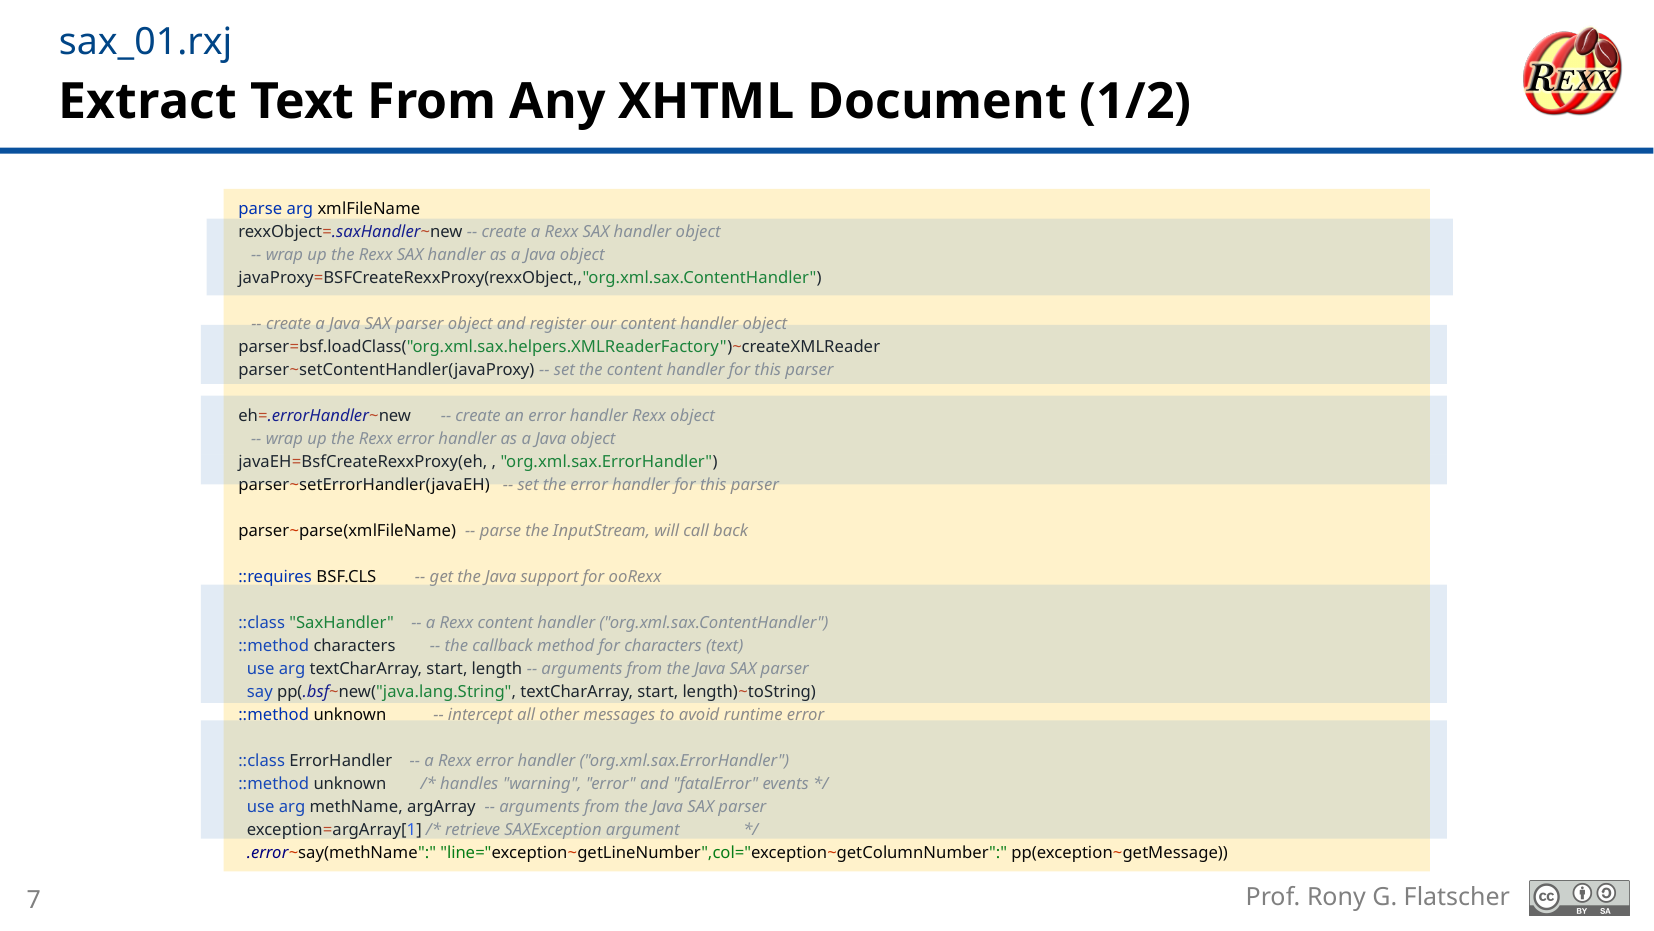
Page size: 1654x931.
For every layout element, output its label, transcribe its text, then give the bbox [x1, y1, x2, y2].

text_box [200, 324, 1447, 384]
text_box [200, 395, 1447, 485]
text_box parse arg xmlFileName rexxObject=.saxHandler~new -- create a Rexx SAX handler object -- wrap up the Rexx SAX handler as a Java object javaProxy=BSFCreateRexxProxy(rexxObject,,"org.xml.sax.ContentHandler") -- create a Java SAX parser object and register our content handler object parser=bsf.loadClass("org.xml.sax.helpers.XMLReaderFactory")~createXMLReader parser~setContentHandler(javaProxy) -- set the content handler for this parser eh=.errorHandler~new -- create an error handler Rexx object -- wrap up the Rexx error handler as a Java object javaEH=BsfCreateRexxProxy(eh, , "org.xml.sax.ErrorHandler") parser~setErrorHandler(javaEH) -- set the error handler for this parser parser~parse(xmlFileName) -- parse the InputStream, will call back ::requires BSF.CLS -- get the Java support for ooRexx ::class "SaxHandler" -- a Rexx content handler ("org.xml.sax.ContentHandler") ::method characters -- the callback method for characters (text) use arg textCharArray, start, length -- arguments from the Java SAX parser say pp(.bsf~new("java.lang.String", textCharArray, start, length)~toString) ::method unknown -- intercept all other messages to avoid runtime error ::class ErrorHandler -- a Rexx error handler ("org.xml.sax.ErrorHandler") ::method unknown /* handles "warning", "error" and "fatalError" events */ use arg methName, argArray -- arguments from the Java SAX parser exception=argArray[1] /* retrieve SAXException argument */ .error~say(methName":" "line="exception~getLineNumber",col="exception~getColumnNumber":" pp(exception~getMessage)) [223, 188, 1430, 218]
text_box [200, 584, 1447, 703]
text_box parse arg xmlFileName rexxObject=.saxHandler~new -- create a Rexx SAX handler object -- wrap up the Rexx SAX handler as a Java object javaProxy=BSFCreateRexxProxy(rexxObject,,"org.xml.sax.ContentHandler") -- create a Java SAX parser object and register our content handler object parser=bsf.loadClass("org.xml.sax.helpers.XMLReaderFactory")~createXMLReader parser~setContentHandler(javaProxy) -- set the content handler for this parser eh=.errorHandler~new -- create an error handler Rexx object -- wrap up the Rexx error handler as a Java object javaEH=BsfCreateRexxProxy(eh, , "org.xml.sax.ErrorHandler") parser~setErrorHandler(javaEH) -- set the error handler for this parser parser~parse(xmlFileName) -- parse the InputStream, will call back ::requires BSF.CLS -- get the Java support for ooRexx ::class "SaxHandler" -- a Rexx content handler ("org.xml.sax.ContentHandler") ::method characters -- the callback method for characters (text) use arg textCharArray, start, length -- arguments from the Java SAX parser say pp(.bsf~new("java.lang.String", textCharArray, start, length)~toString) ::method unknown -- intercept all other messages to avoid runtime error ::class ErrorHandler -- a Rexx error handler ("org.xml.sax.ErrorHandler") ::method unknown /* handles "warning", "error" and "fatalError" events */ use arg methName, argArray -- arguments from the Java SAX parser exception=argArray[1] /* retrieve SAXException argument */ .error~say(methName":" "line="exception~getLineNumber",col="exception~getColumnNumber":" pp(exception~getMessage)) [223, 296, 1430, 324]
text_box [200, 720, 1447, 839]
title sax_01.rxj Extract Text From Any XHTML Document (1/2) [0, 0, 1625, 148]
text_box [206, 218, 1453, 296]
text_box parse arg xmlFileName rexxObject=.saxHandler~new -- create a Rexx SAX handler object -- wrap up the Rexx SAX handler as a Java object javaProxy=BSFCreateRexxProxy(rexxObject,,"org.xml.sax.ContentHandler") -- create a Java SAX parser object and register our content handler object parser=bsf.loadClass("org.xml.sax.helpers.XMLReaderFactory")~createXMLReader parser~setContentHandler(javaProxy) -- set the content handler for this parser eh=.errorHandler~new -- create an error handler Rexx object -- wrap up the Rexx error handler as a Java object javaEH=BsfCreateRexxProxy(eh, , "org.xml.sax.ErrorHandler") parser~setErrorHandler(javaEH) -- set the error handler for this parser parser~parse(xmlFileName) -- parse the InputStream, will call back ::requires BSF.CLS -- get the Java support for ooRexx ::class "SaxHandler" -- a Rexx content handler ("org.xml.sax.ContentHandler") ::method characters -- the callback method for characters (text) use arg textCharArray, start, length -- arguments from the Java SAX parser say pp(.bsf~new("java.lang.String", textCharArray, start, length)~toString) ::method unknown -- intercept all other messages to avoid runtime error ::class ErrorHandler -- a Rexx error handler ("org.xml.sax.ErrorHandler") ::method unknown /* handles "warning", "error" and "fatalError" events */ use arg methName, argArray -- arguments from the Java SAX parser exception=argArray[1] /* retrieve SAXException argument */ .error~say(methName":" "line="exception~getLineNumber",col="exception~getColumnNumber":" pp(exception~getMessage)) [223, 485, 1430, 584]
